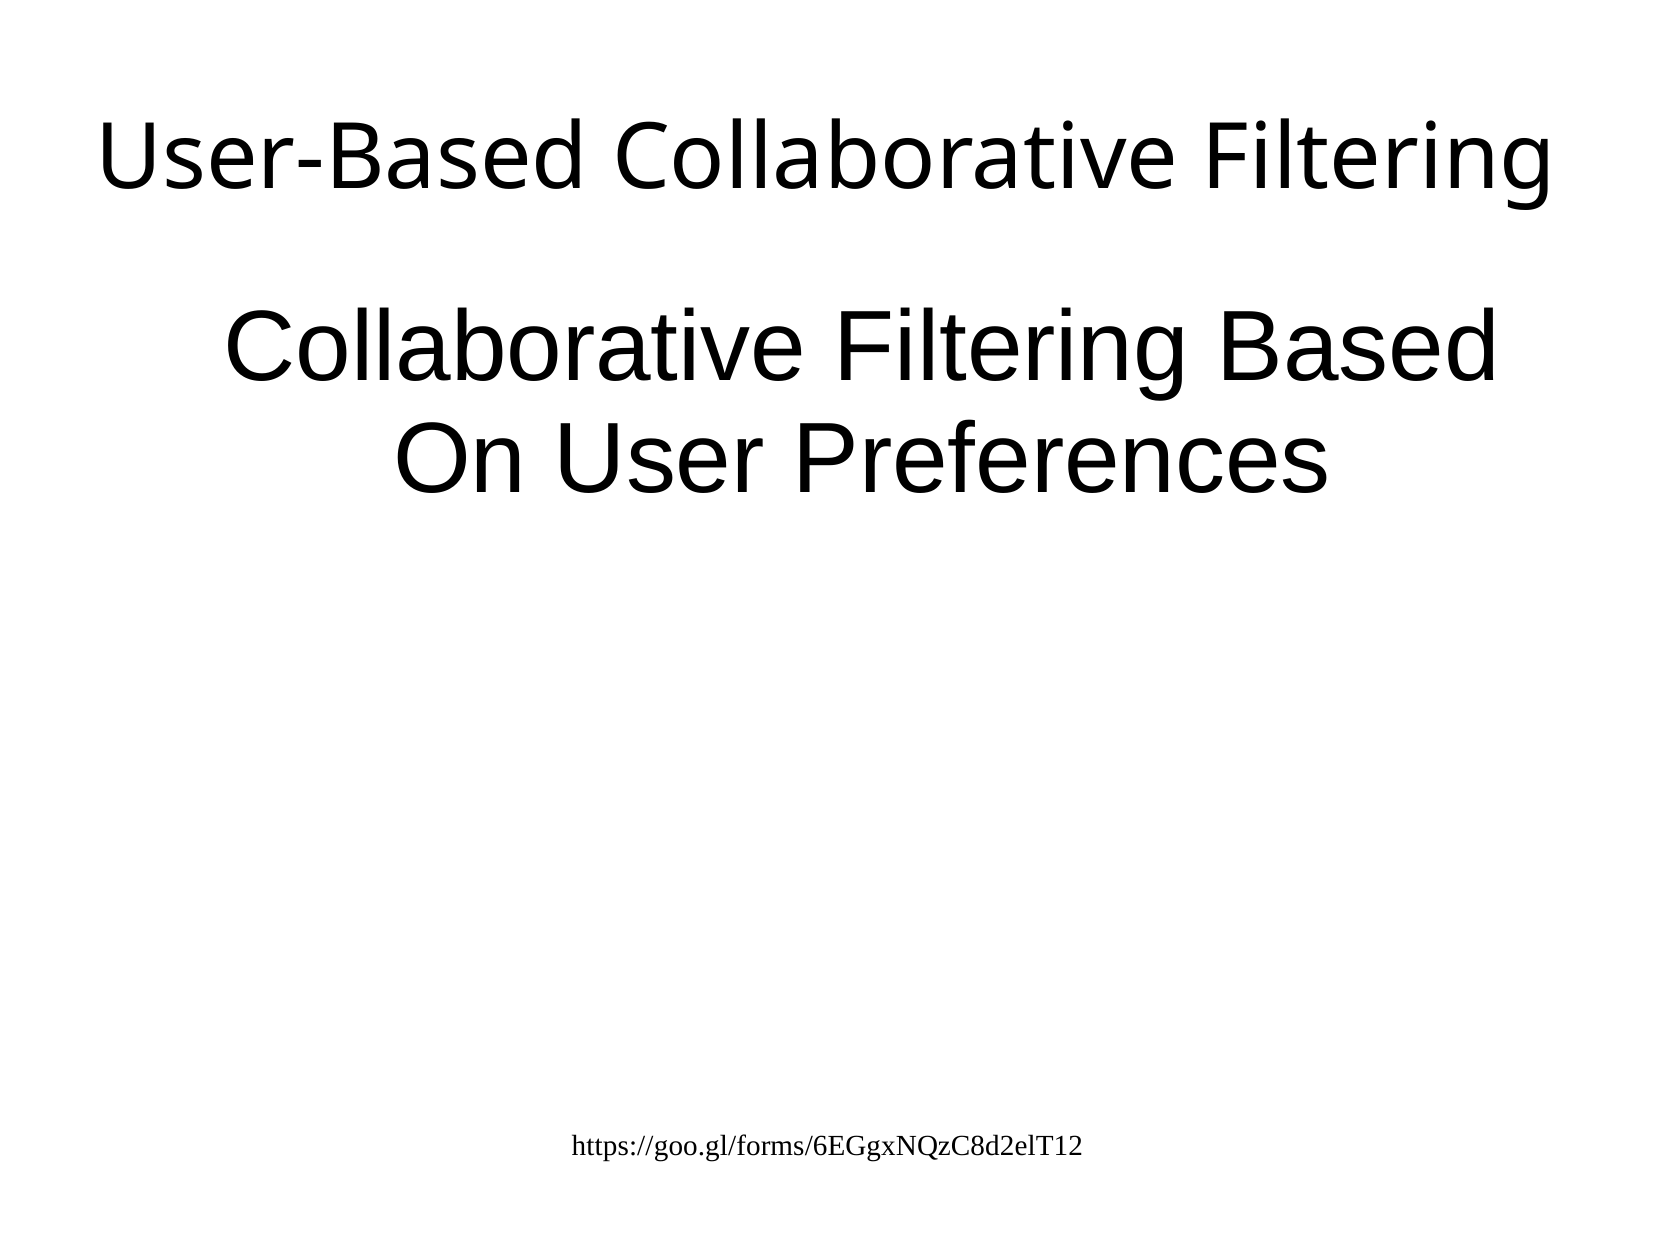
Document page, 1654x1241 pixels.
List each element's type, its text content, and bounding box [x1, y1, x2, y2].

list Collaborative Filtering Based On User Preferences [82, 290, 1571, 1010]
title User-Based Collaborative Filtering [82, 49, 1571, 257]
